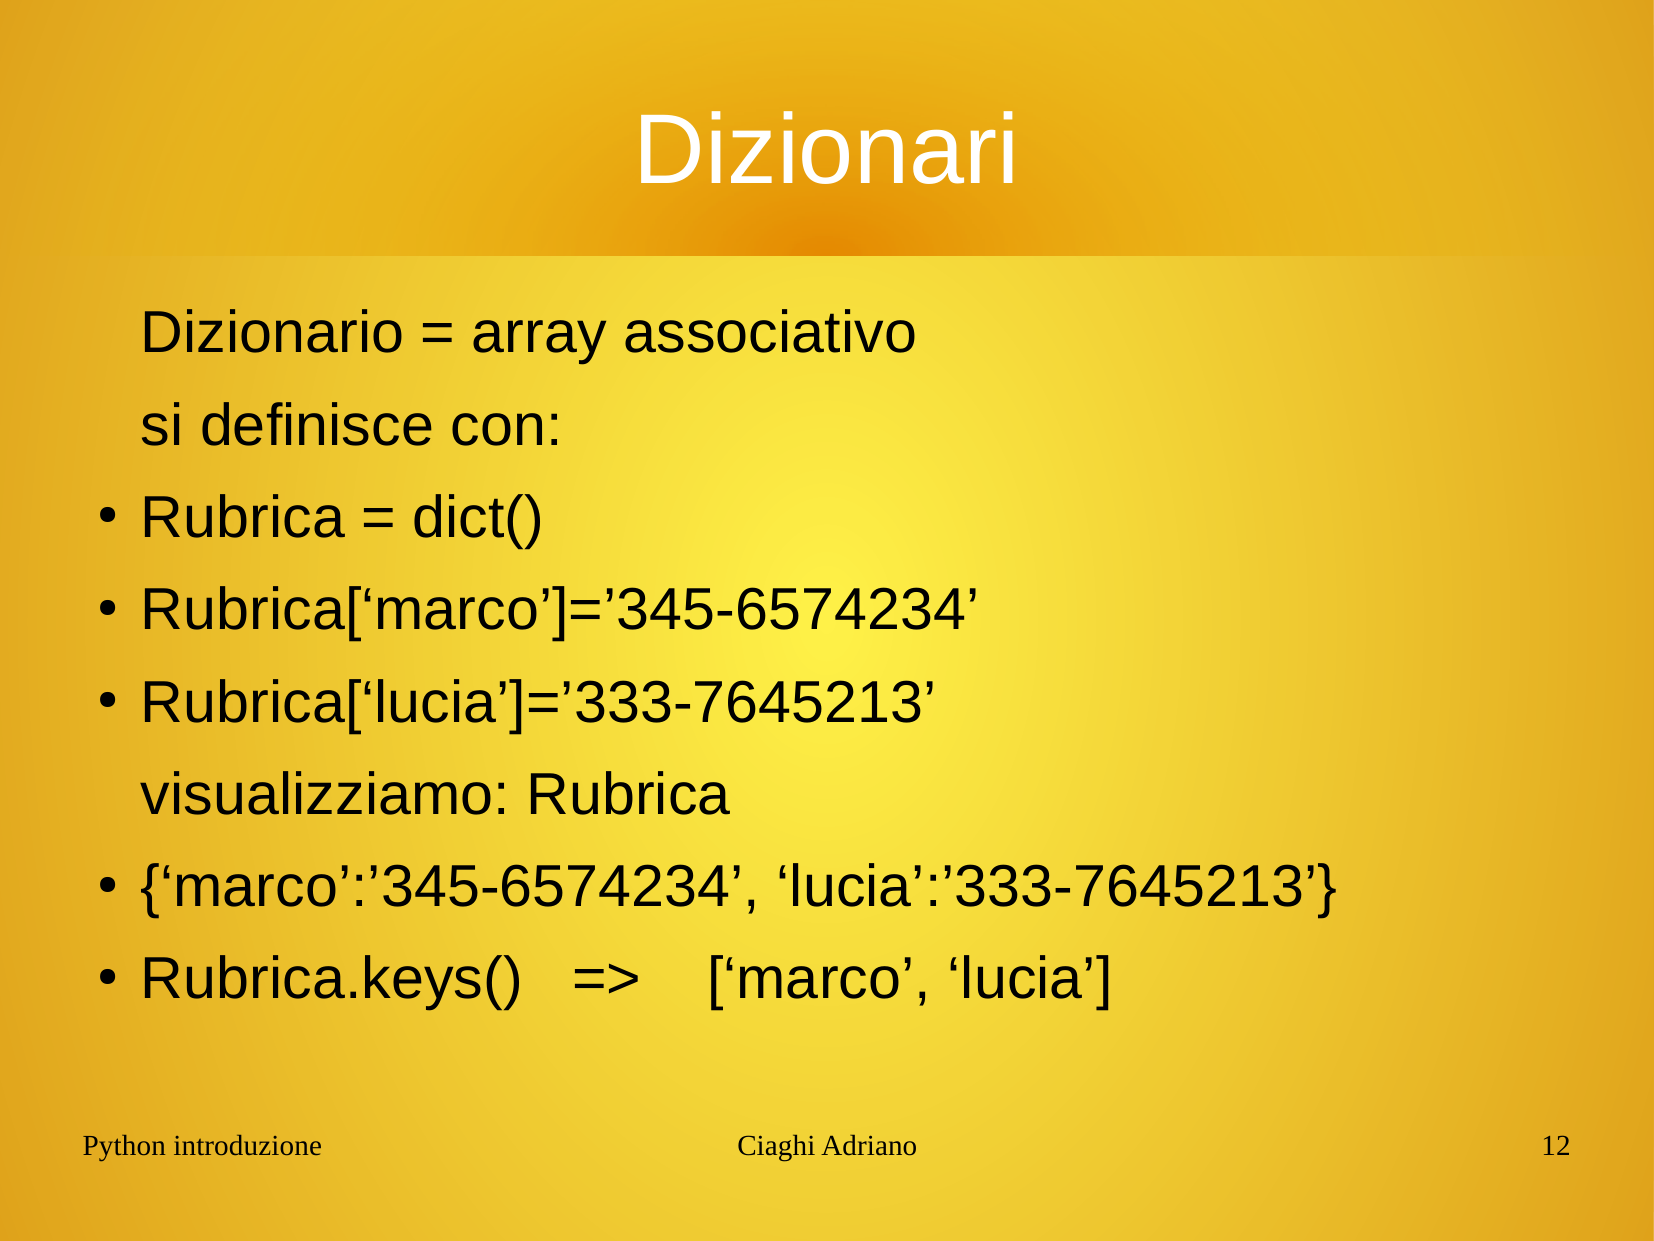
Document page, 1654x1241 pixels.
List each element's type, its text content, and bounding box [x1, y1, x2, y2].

title Dizionari [82, 47, 1571, 252]
list Dizionario = array associativo si definisce con: Rubrica = dict() Rubrica[‘marco’]=’345-6574234’ Rubrica[‘lucia’]=’333-7645213’ visualizziamo: Rubrica {‘marco’:’345-6574234’, ‘lucia’:’333-7645213’} Rubrica.keys() => [‘marco’, ‘lucia’] [82, 299, 1571, 1019]
